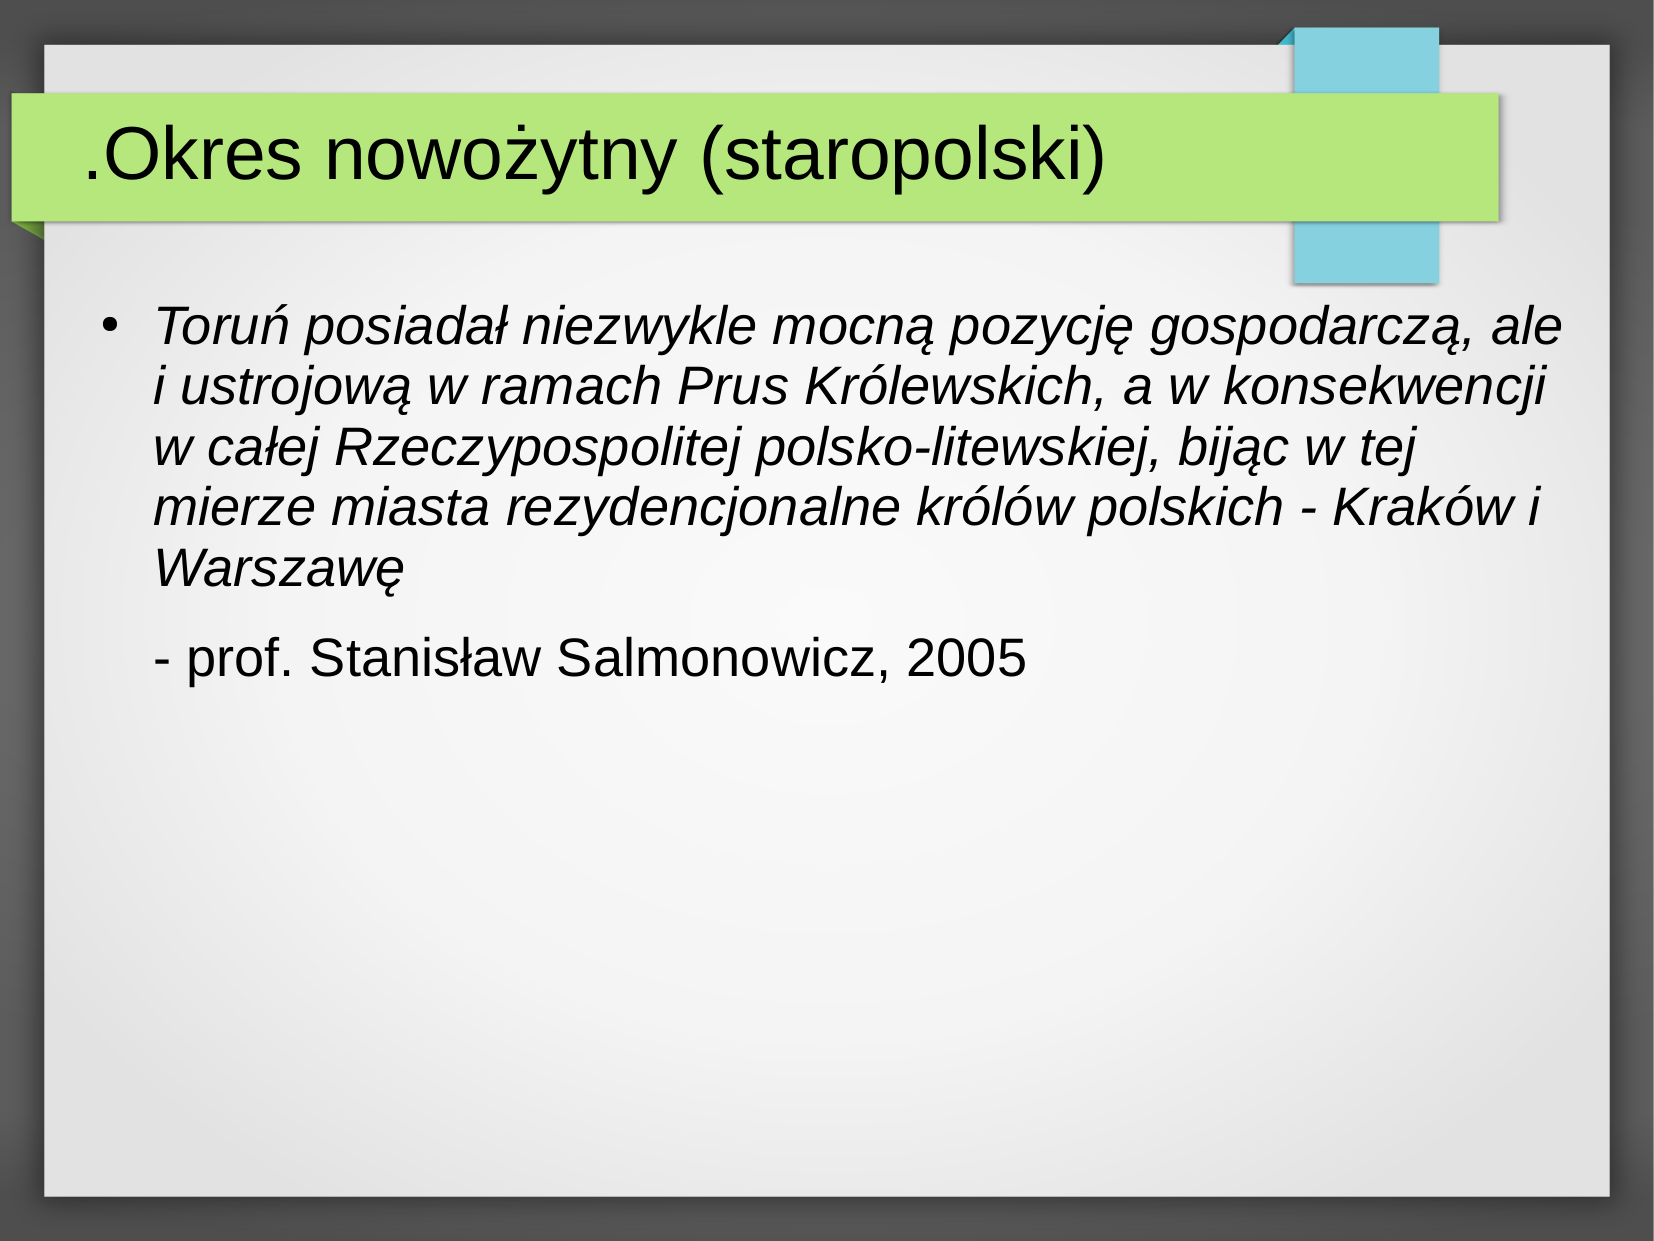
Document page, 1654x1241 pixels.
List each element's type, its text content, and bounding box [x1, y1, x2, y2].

picture [0, 0, 1654, 1241]
list Toruń posiadał niezwykle mocną pozycję gospodarczą, ale i ustrojową w ramach Prus Królewskich, a w konsekwencji w całej Rzeczypospolitej polsko-litewskiej, bijąc w tej mierze miasta rezydencjonalne królów polskich - Kraków i Warszawę - prof. Stanisław Salmonowicz, 2005 [82, 295, 1571, 1015]
title .Okres nowożytny (staropolski) [82, 94, 1264, 213]
